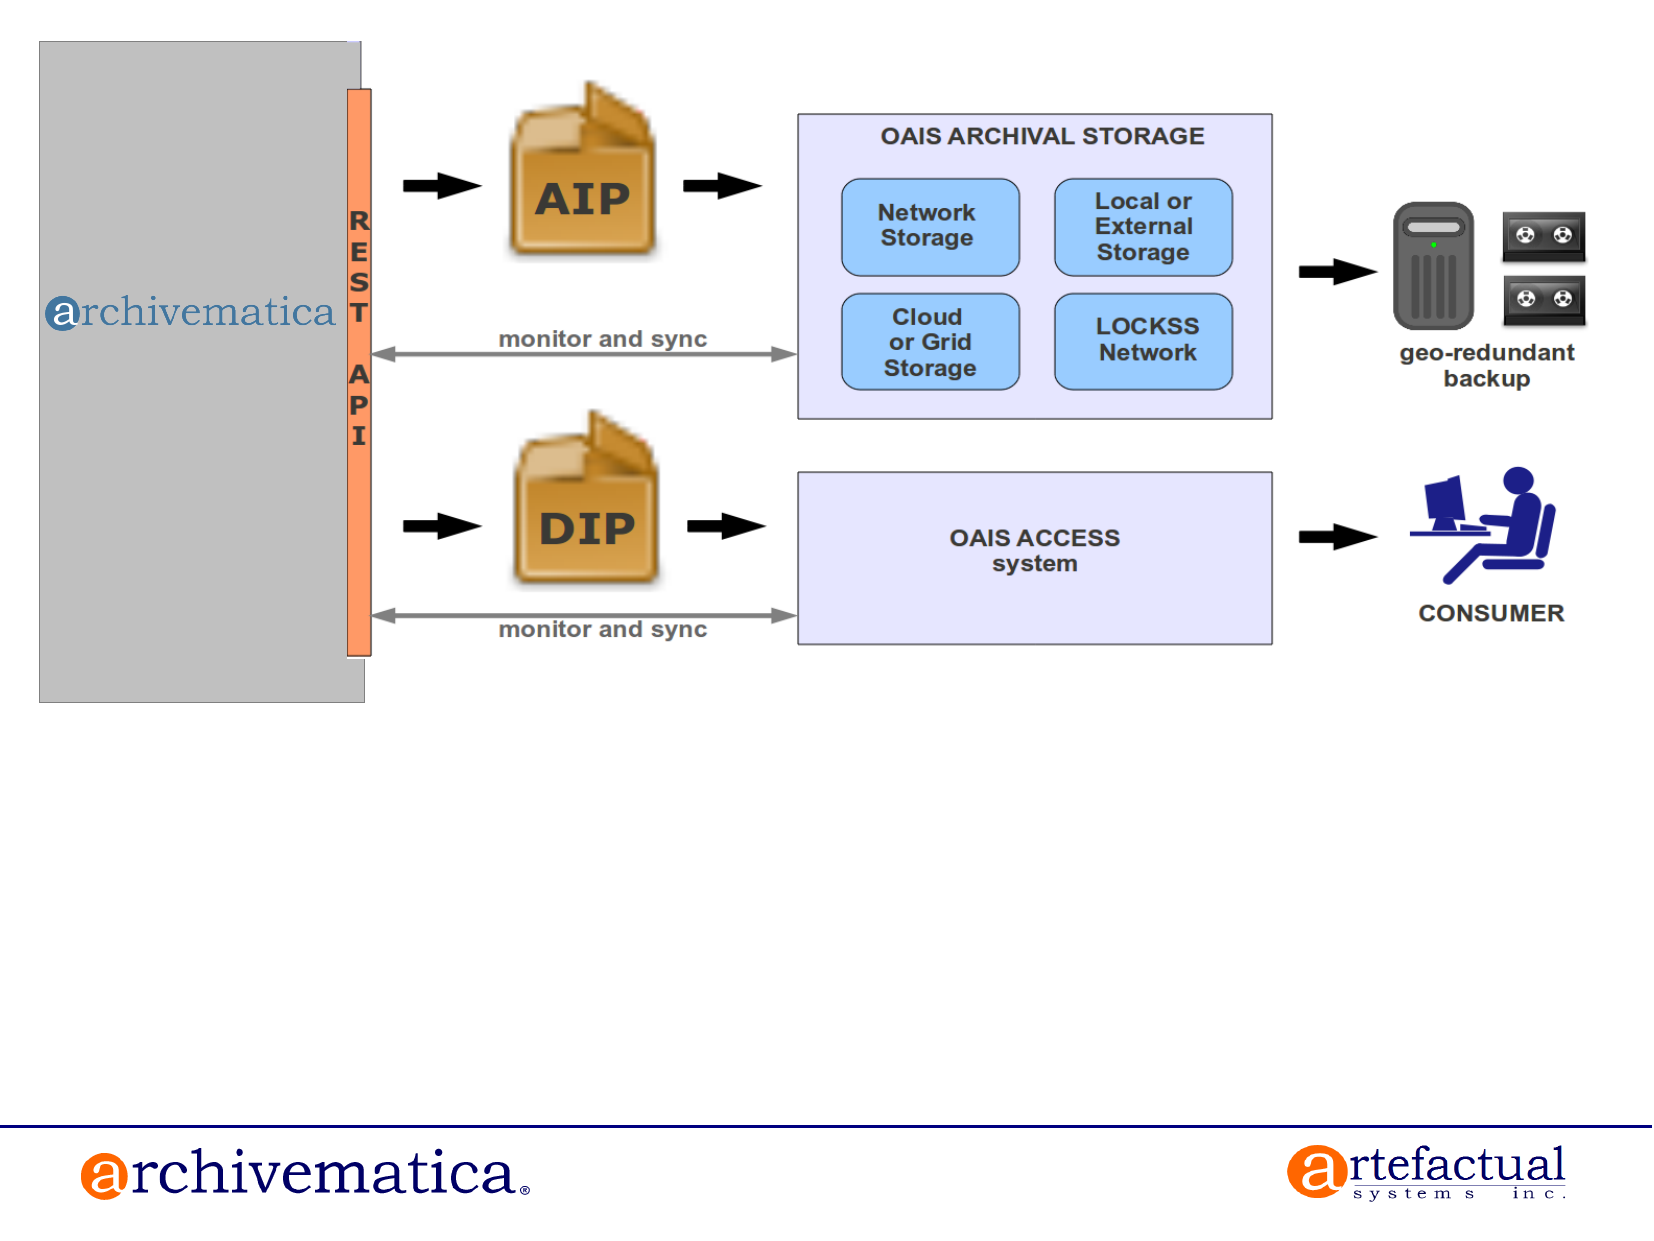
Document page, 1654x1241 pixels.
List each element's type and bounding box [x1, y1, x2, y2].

text_box [39, 41, 365, 703]
picture [81, 1133, 531, 1216]
picture [1280, 1137, 1577, 1209]
picture [45, 295, 336, 331]
picture [347, 41, 1654, 659]
